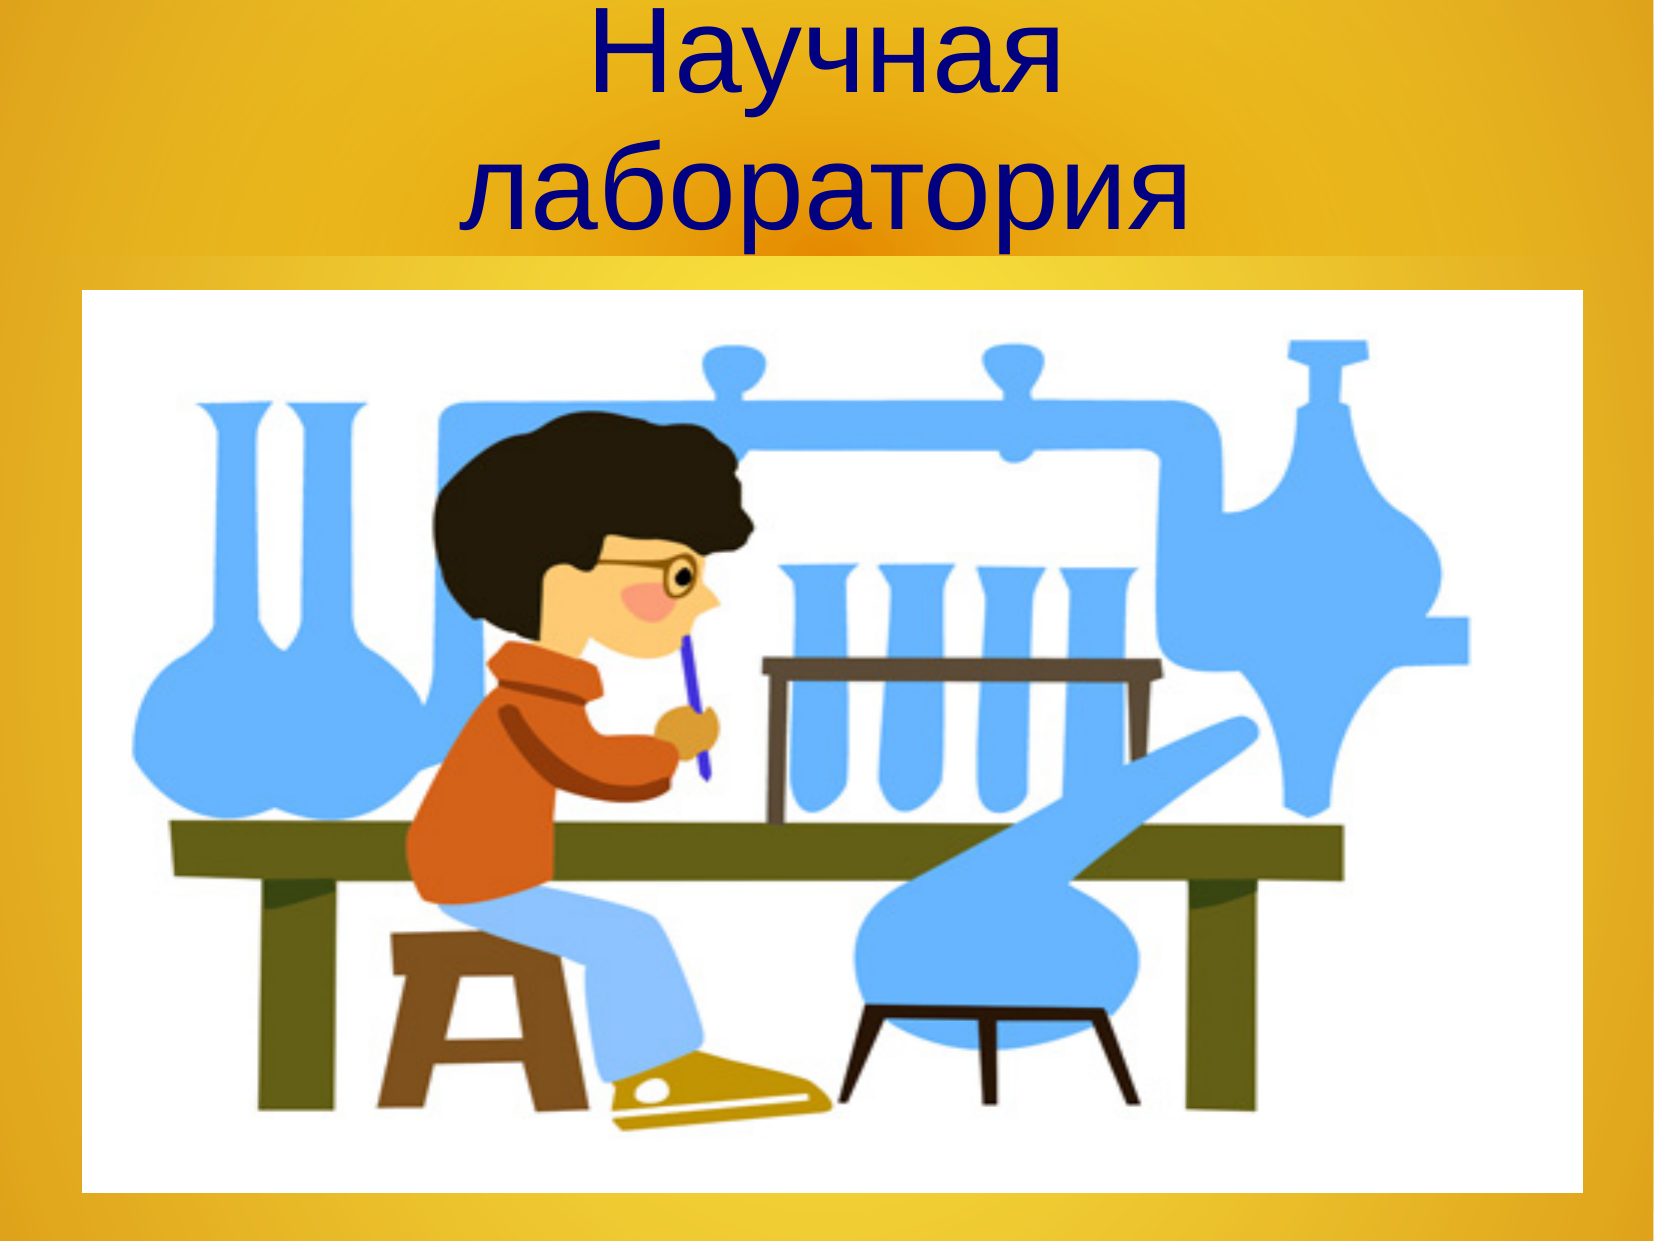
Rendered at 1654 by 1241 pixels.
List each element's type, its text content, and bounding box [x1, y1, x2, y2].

title Научная лаборатория [389, 0, 1264, 255]
picture [82, 290, 1583, 1193]
